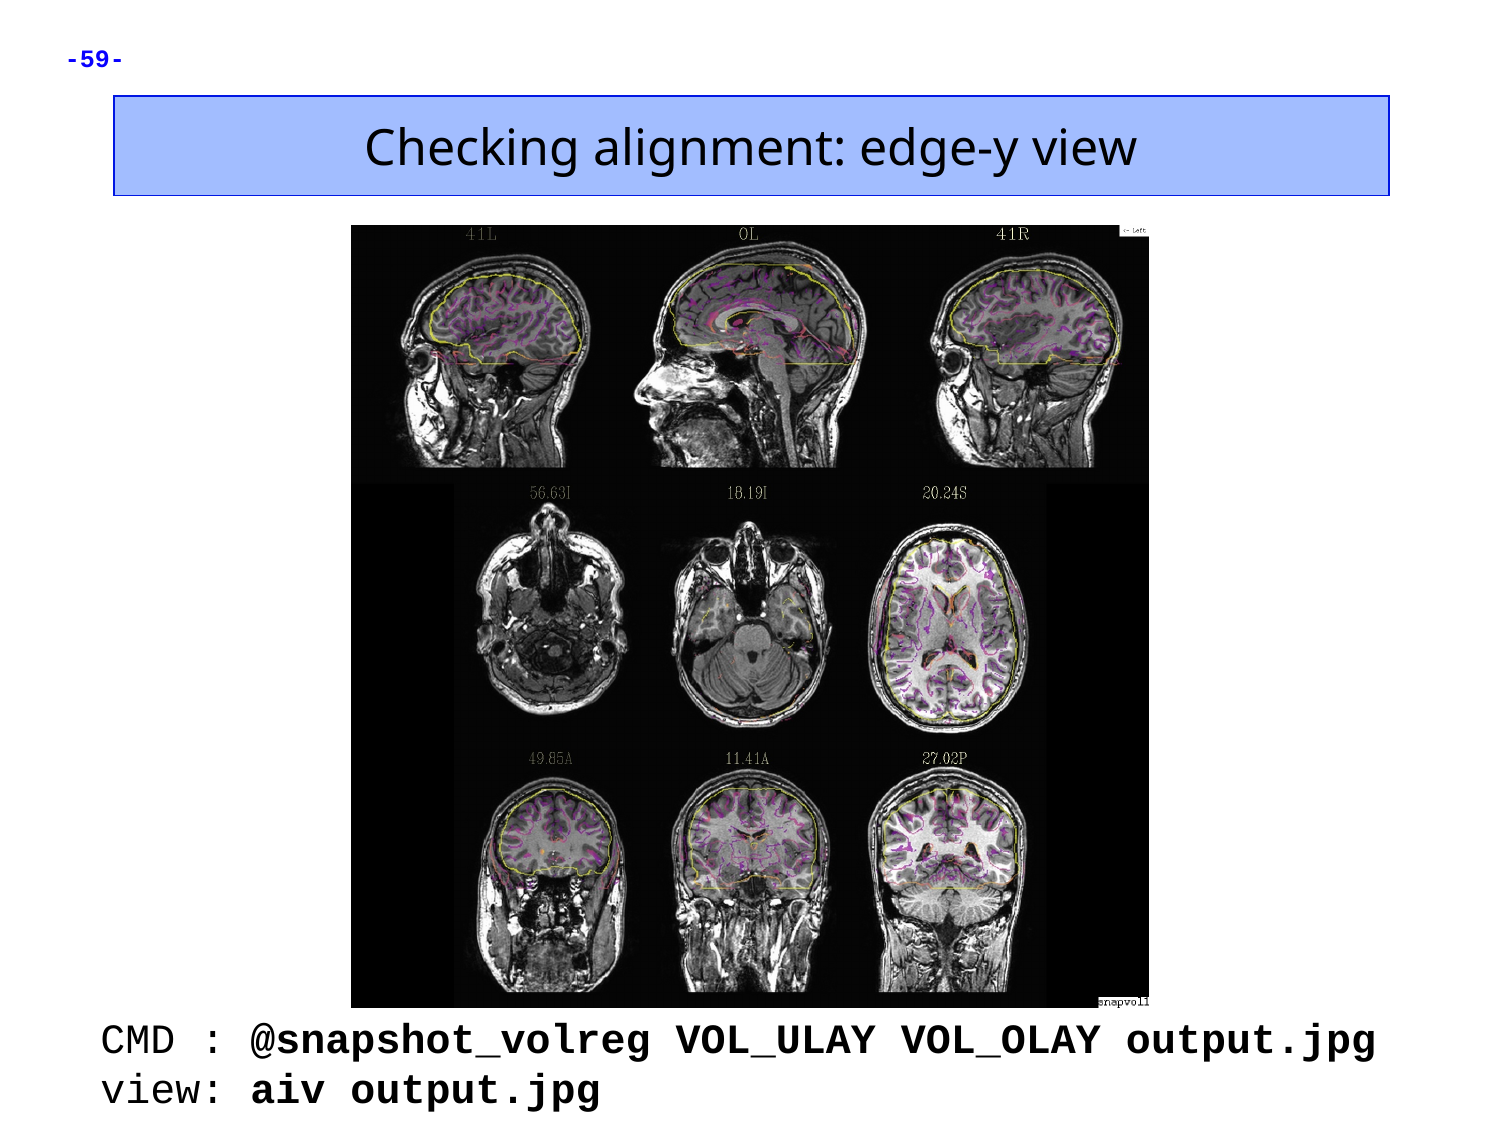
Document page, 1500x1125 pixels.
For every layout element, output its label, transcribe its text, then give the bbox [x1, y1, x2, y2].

picture [351, 225, 1149, 1004]
text_box CMD : @snapshot_volreg VOL_ULAY VOL_OLAY output.jpg view: aiv output.jpg [85, 1004, 1429, 1120]
text_box Checking alignment: edge-y view [114, 95, 1389, 196]
